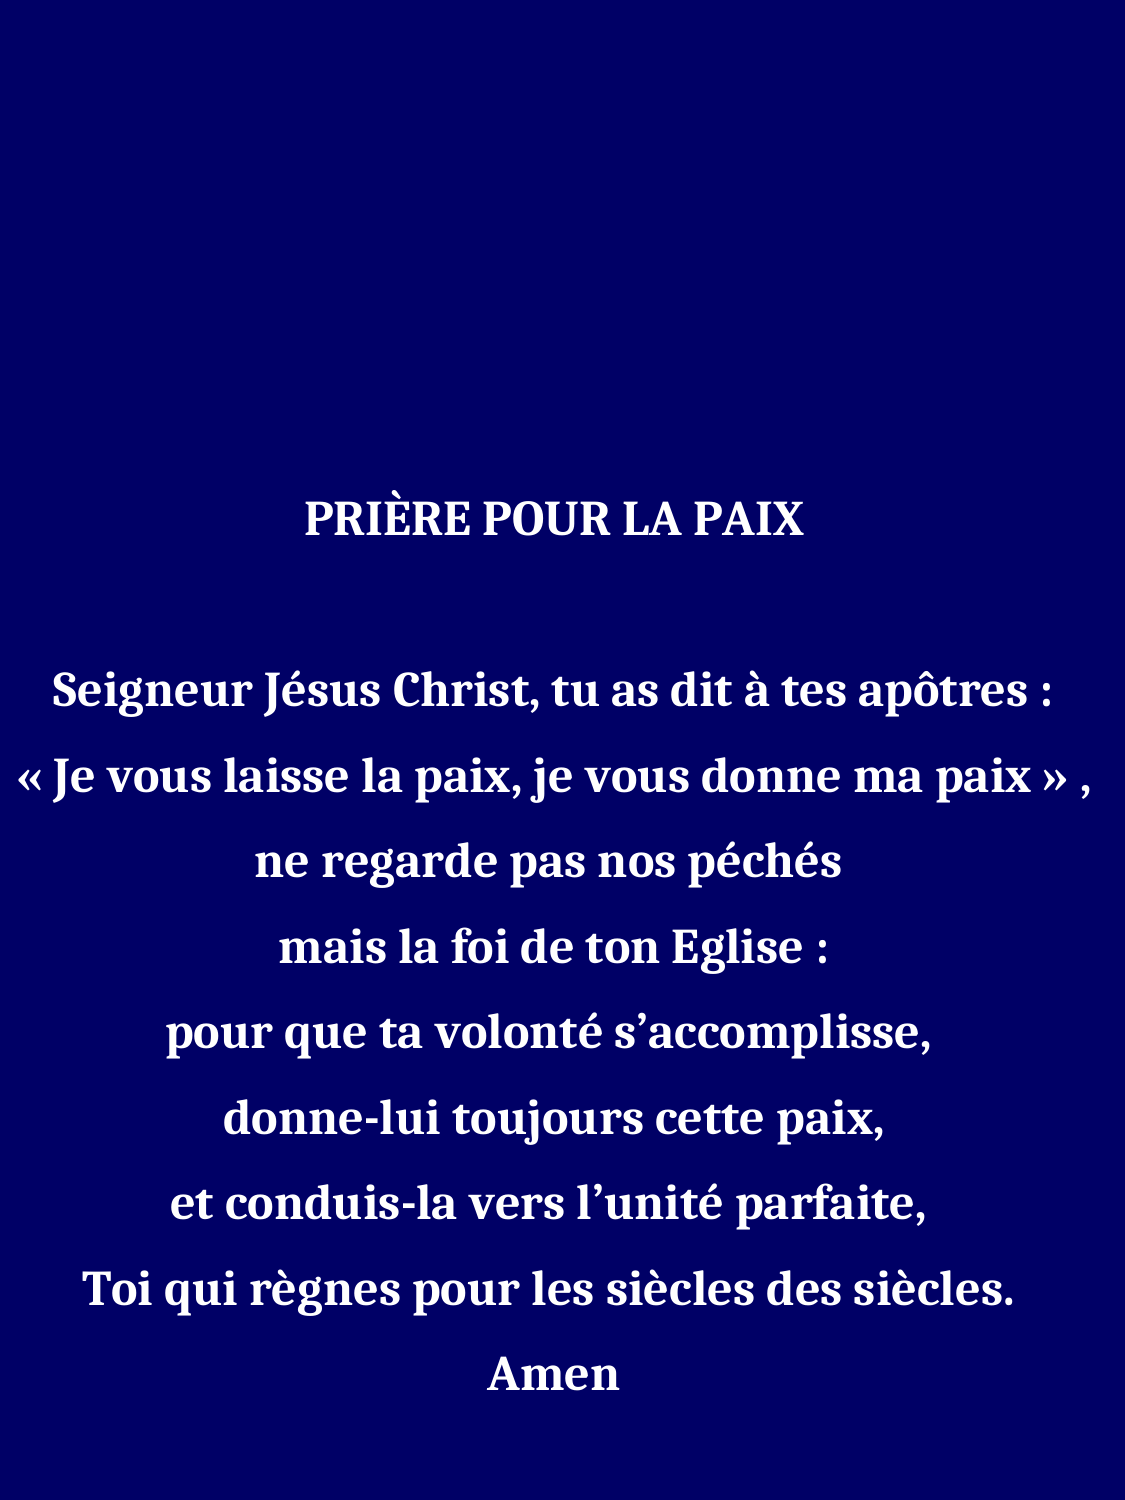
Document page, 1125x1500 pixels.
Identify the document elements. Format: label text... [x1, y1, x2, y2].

text_box PRIÈRE POUR LA PAIX Seigneur Jésus Christ, tu as dit à tes apôtres : « Je vous laisse la paix, je vous donne ma paix » , ne regarde pas nos péchés mais la foi de ton Eglise : pour que ta volonté s’accomplisse, donne-lui toujours cette paix, et conduis-la vers l’unité parfaite, Toi qui règnes pour les siècles des siècles. Amen [0, 478, 1125, 1409]
